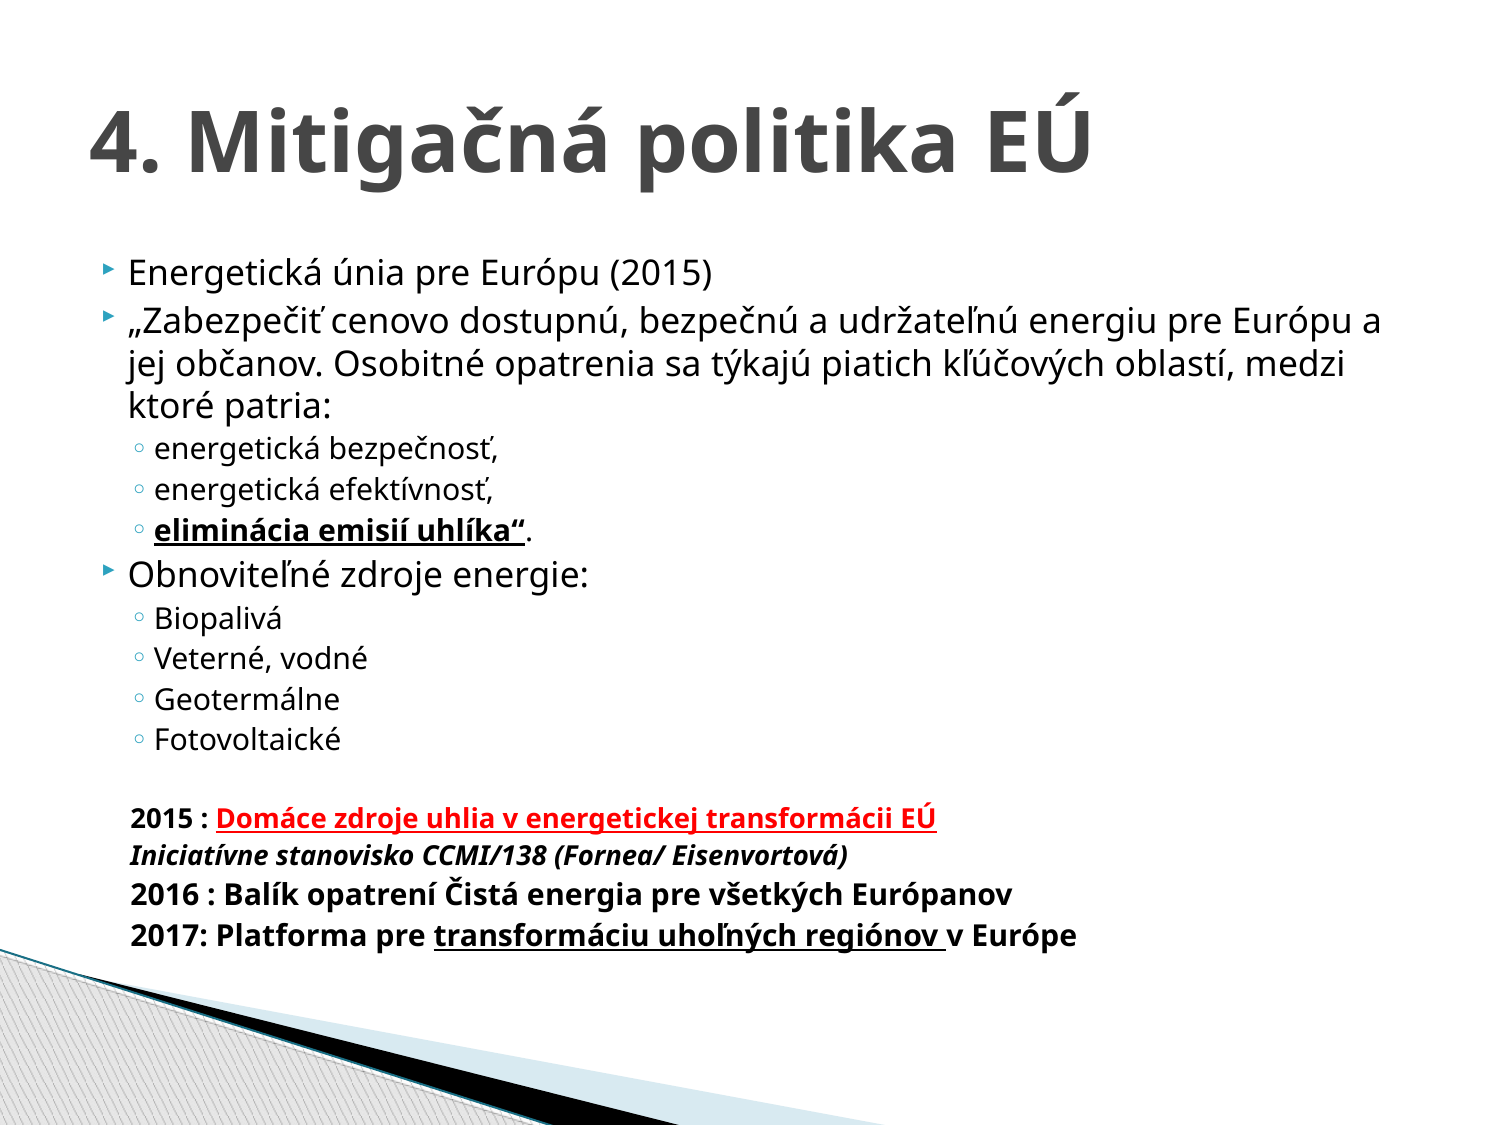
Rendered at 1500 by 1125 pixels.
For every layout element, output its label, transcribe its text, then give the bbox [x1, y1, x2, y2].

list Energetická únia pre Európu (2015) „Zabezpečiť cenovo dostupnú, bezpečnú a udržateľnú energiu pre Európu a jej občanov. Osobitné opatrenia sa týkajú piatich kľúčových oblastí, medzi ktoré patria: energetická bezpečnosť, energetická efektívnosť, eliminácia emisií uhlíka“. Obnoviteľné zdroje energie: Biopalivá Veterné, vodné Geotermálne Fotovoltaické 2015 : Domáce zdroje uhlia v energetickej transformácii EÚ Iniciatívne stanovisko CCMI/138 (Fornea/ Eisenvortová) 2016 : Balík opatrení Čistá energia pre všetkých Európanov 2017: Platforma pre transformáciu uhoľných regiónov v Európe [75, 243, 1425, 965]
title 4. Mitigačná politika EÚ [75, 45, 1425, 233]
